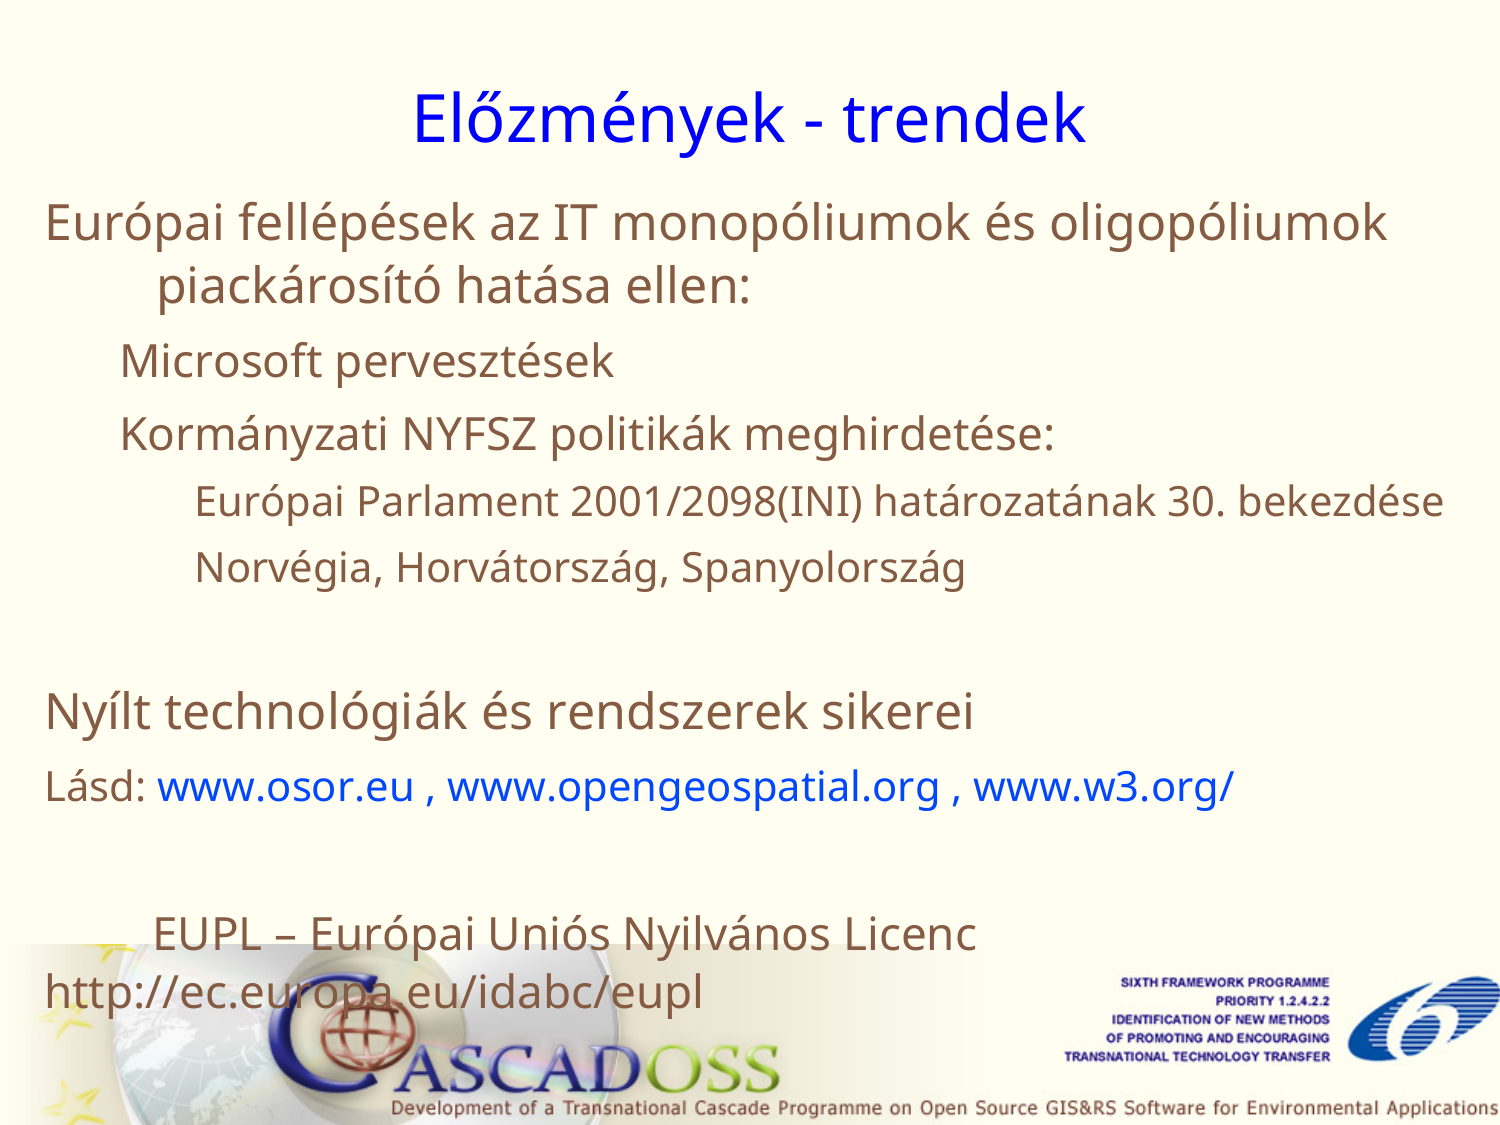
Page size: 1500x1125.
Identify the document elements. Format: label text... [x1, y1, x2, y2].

list Európai fellépések az IT monopóliumok és oligopóliumok piackárosító hatása ellen: Microsoft pervesztések Kormányzati NYFSZ politikák meghirdetése: Európai Parlament 2001/2098(INI) határozatának 30. bekezdése Norvégia, Horvátország, Spanyolország Nyílt technológiák és rendszerek sikerei Lásd: www.osor.eu , www.opengeospatial.org , www.w3.org/ EUPL – Európai Uniós Nyilvános Licenc http://ec.europa.eu/idabc/eupl [29, 178, 1477, 945]
title Előzmények - trendek [75, 28, 1425, 178]
picture [0, 944, 1500, 1125]
